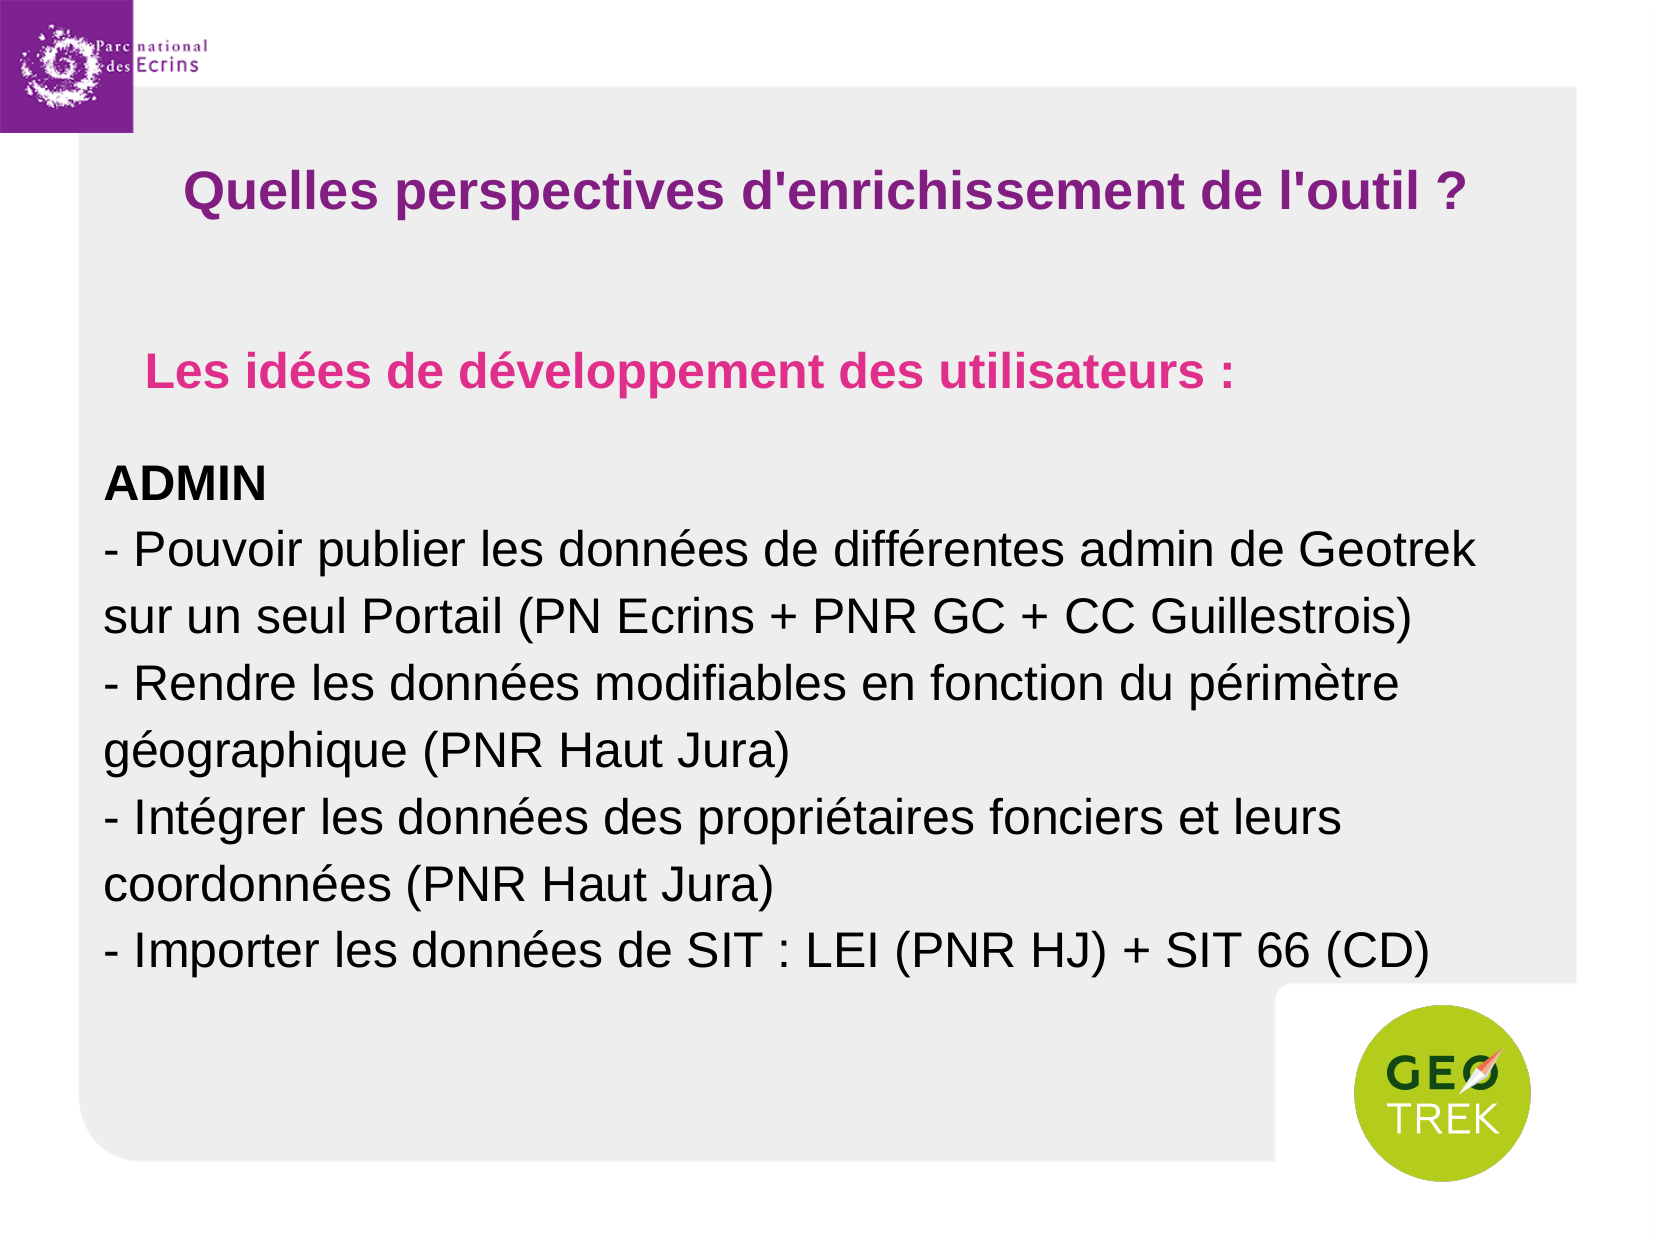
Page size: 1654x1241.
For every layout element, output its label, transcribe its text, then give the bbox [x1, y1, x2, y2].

title Quelles perspectives d'enrichissement de l'outil ? [82, 115, 1571, 266]
picture [0, 0, 1654, 1241]
list Les idées de développement des utilisateurs : [88, 343, 1577, 1063]
text_box ADMIN - Pouvoir publier les données de différentes admin de Geotrek sur un seul Portail (PN Ecrins + PNR GC + CC Guillestrois) - Rendre les données modifiables en fonction du périmètre géographique (PNR Haut Jura) - Intégrer les données des propriétaires fonciers et leurs coordonnées (PNR Haut Jura) - Importer les données de SIT : LEI (PNR HJ) + SIT 66 (CD) [88, 447, 1565, 1155]
